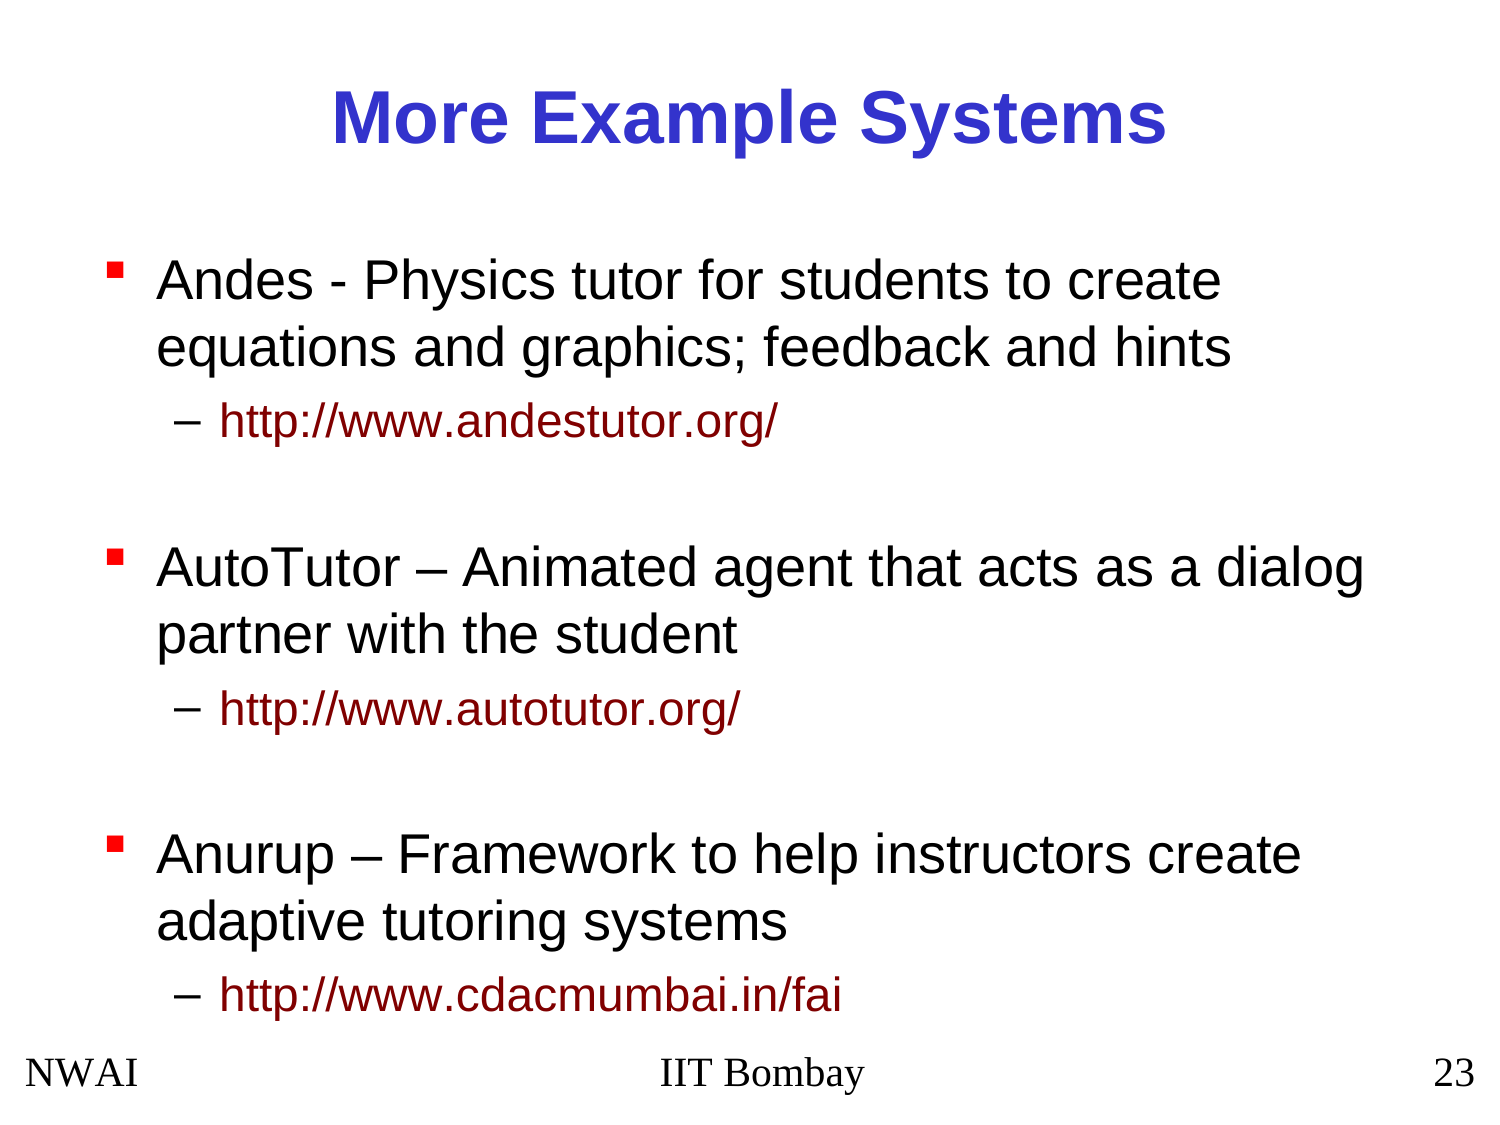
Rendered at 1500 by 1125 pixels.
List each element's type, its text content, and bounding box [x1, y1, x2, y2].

title More Example Systems [37, 38, 1463, 190]
list Andes - Physics tutor for students to create equations and graphics; feedback and hints http://www.andestutor.org/ AutoTutor – Animated agent that acts as a dialog partner with the student http://www.autotutor.org/ Anurup – Framework to help instructors create adaptive tutoring systems http://www.cdacmumbai.in/fai [87, 236, 1463, 1034]
